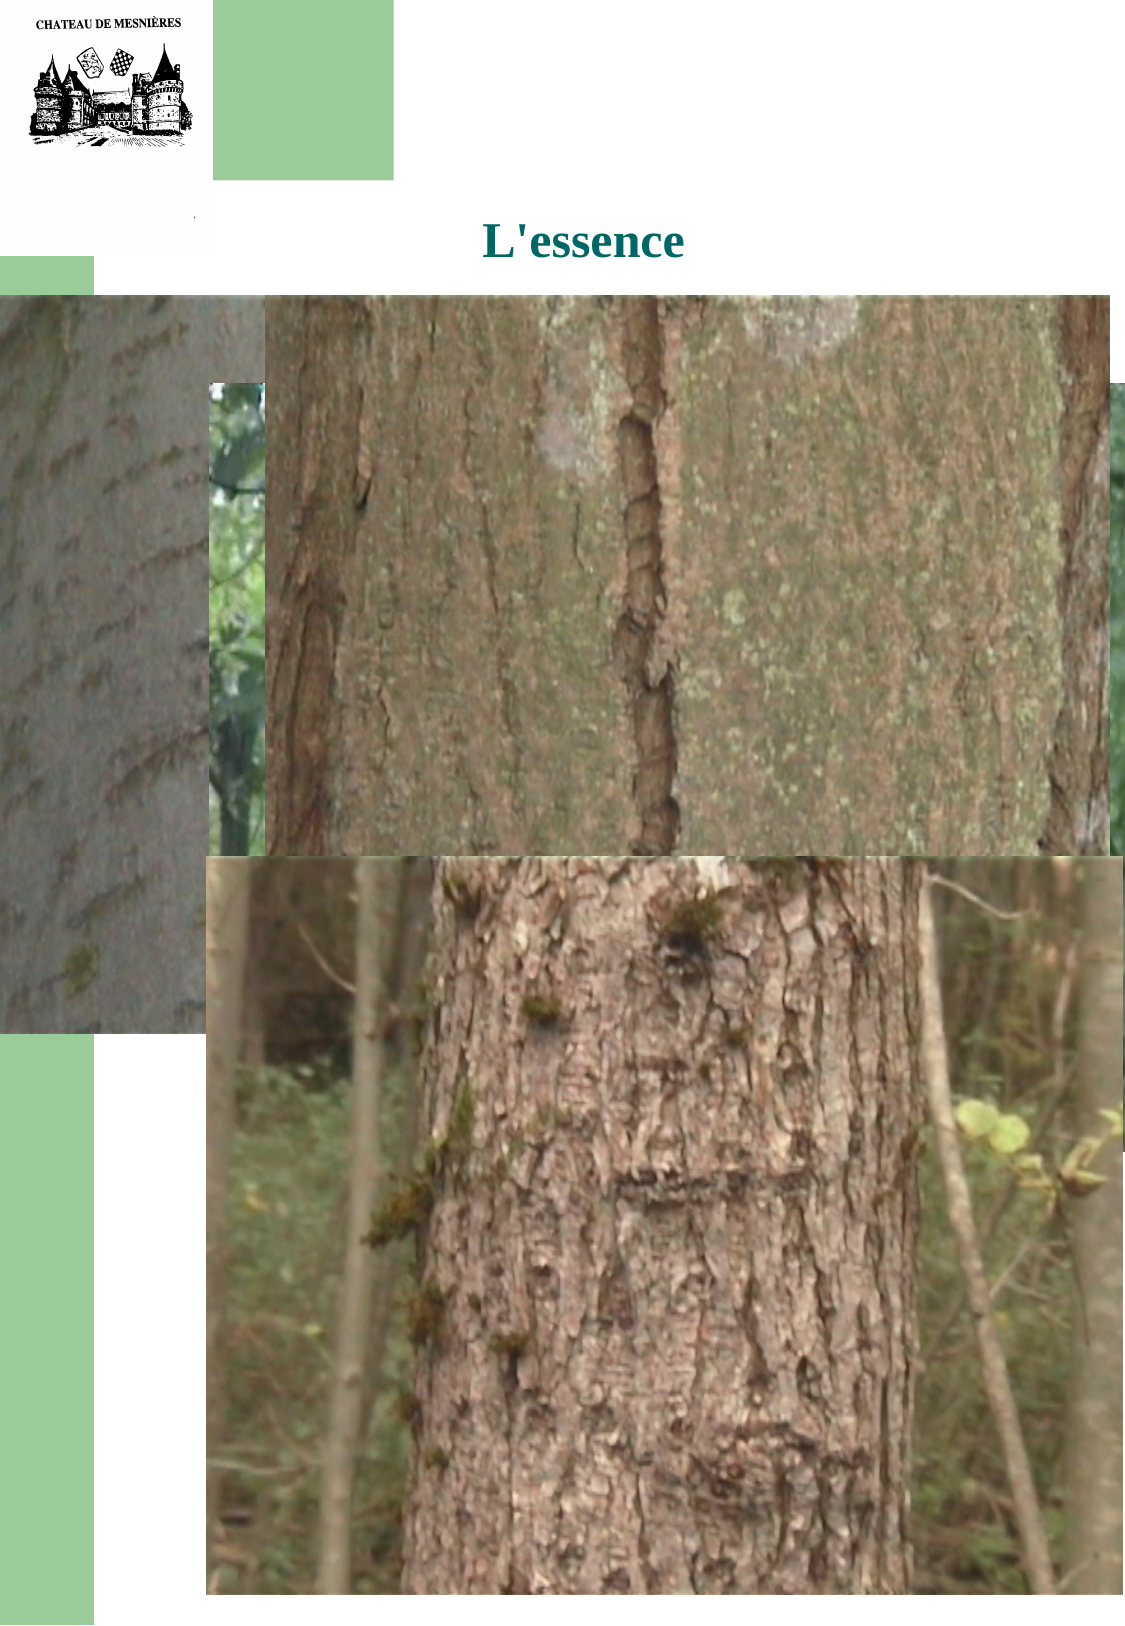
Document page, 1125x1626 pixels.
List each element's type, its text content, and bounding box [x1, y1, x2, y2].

picture [0, 0, 213, 257]
text_box L'essence [137, 200, 1030, 295]
picture [0, 295, 1125, 1595]
